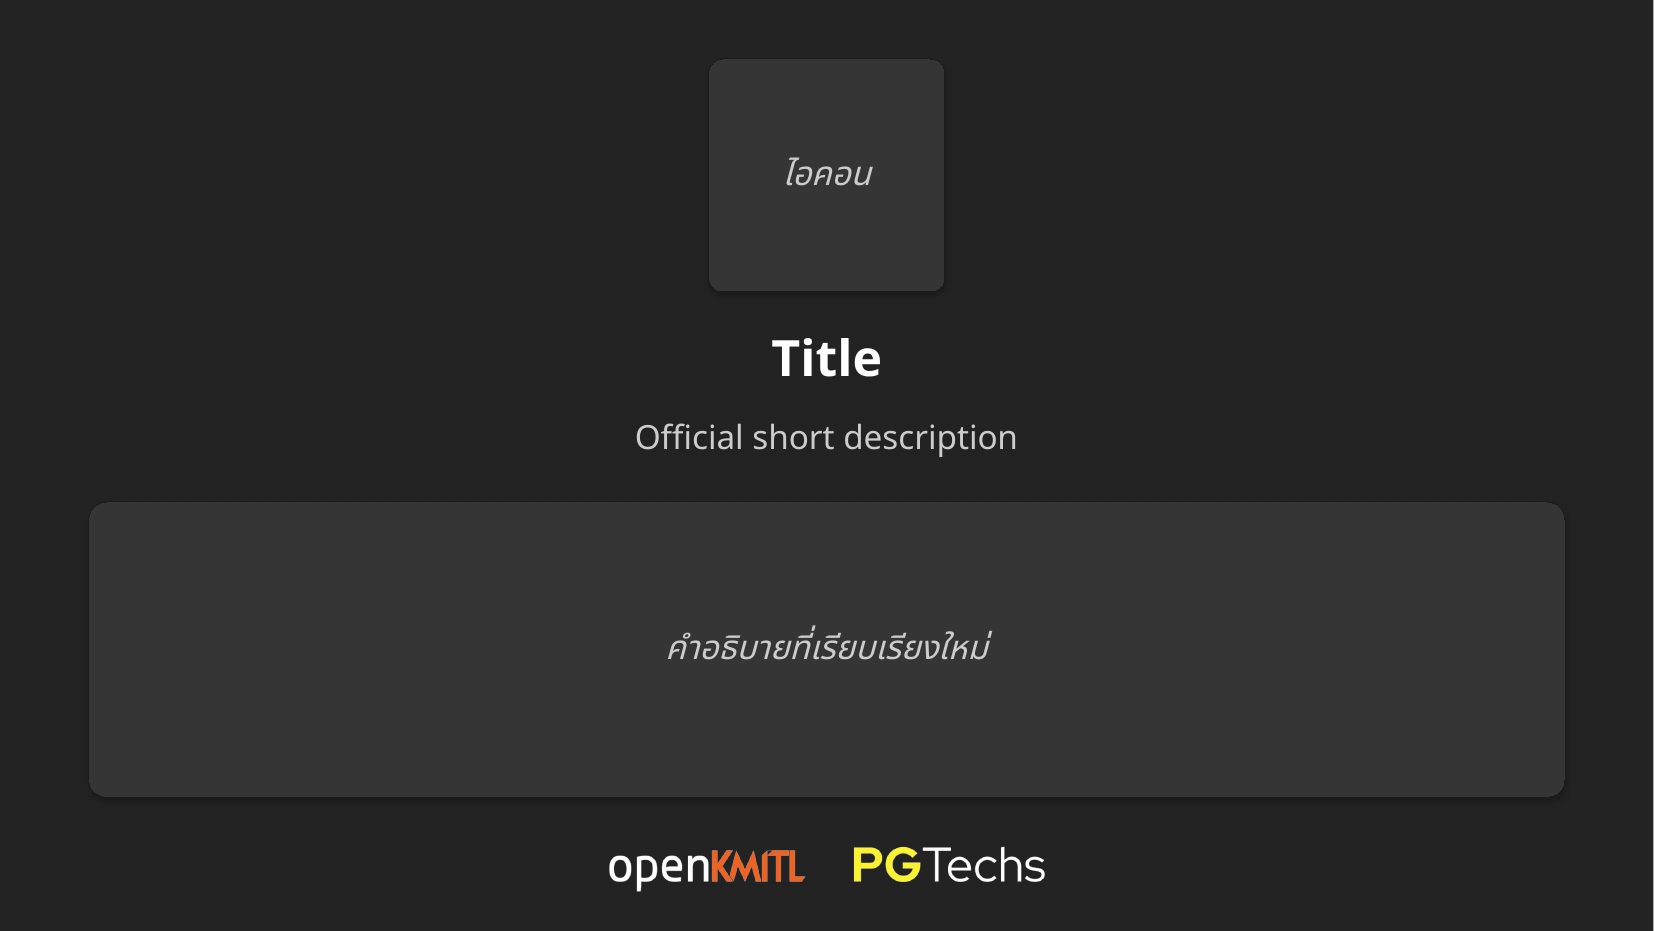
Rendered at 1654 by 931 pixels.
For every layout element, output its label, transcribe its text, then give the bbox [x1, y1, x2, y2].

picture [0, 0, 1654, 931]
text_box ไอคอน [708, 58, 945, 291]
text_box Title Official short description [310, 291, 1344, 457]
text_box คำอธิบายที่เรียบเรียงใหม่ [88, 501, 1566, 797]
